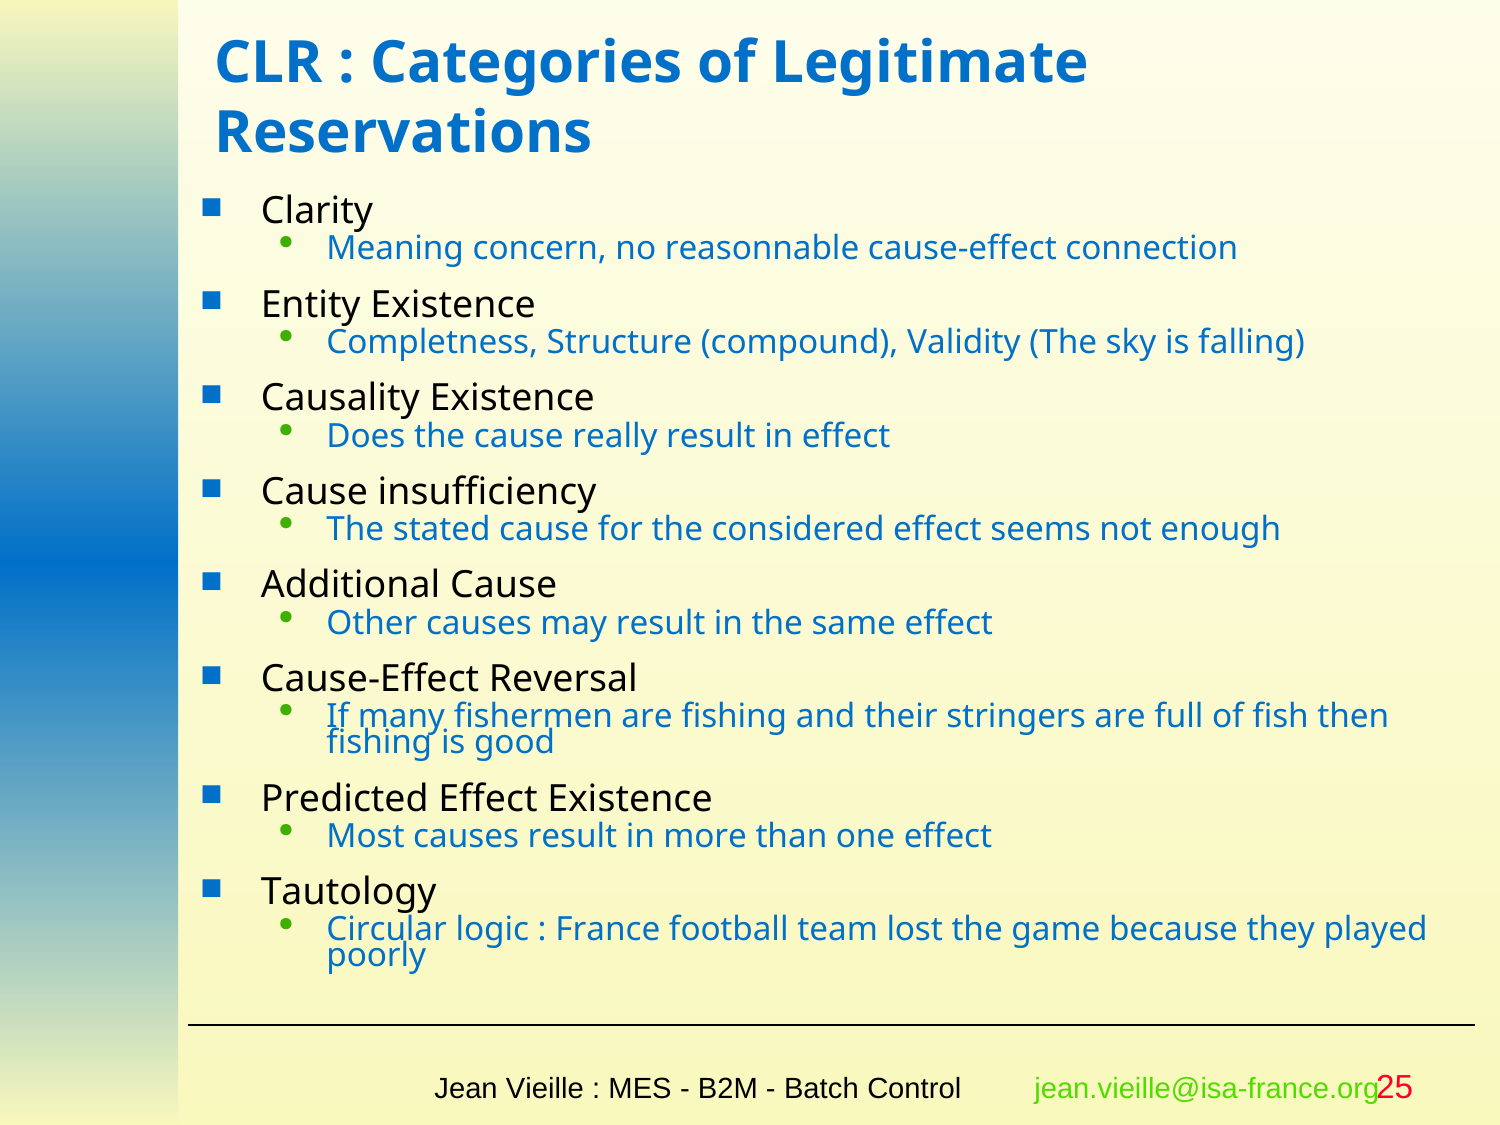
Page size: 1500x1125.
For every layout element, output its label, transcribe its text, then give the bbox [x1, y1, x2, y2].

title CLR : Categories of Legitimate Reservations [199, 24, 1466, 163]
list Clarity Meaning concern, no reasonnable cause-effect connection Entity Existence Completness, Structure (compound), Validity (The sky is falling) Causality Existence Does the cause really result in effect Cause insufficiency The stated cause for the considered effect seems not enough Additional Cause Other causes may result in the same effect Cause-Effect Reversal If many fishermen are fishing and their stringers are full of fish then fishing is good Predicted Effect Existence Most causes result in more than one effect Tautology Circular logic : France football team lost the game because they played poorly [189, 187, 1468, 1001]
